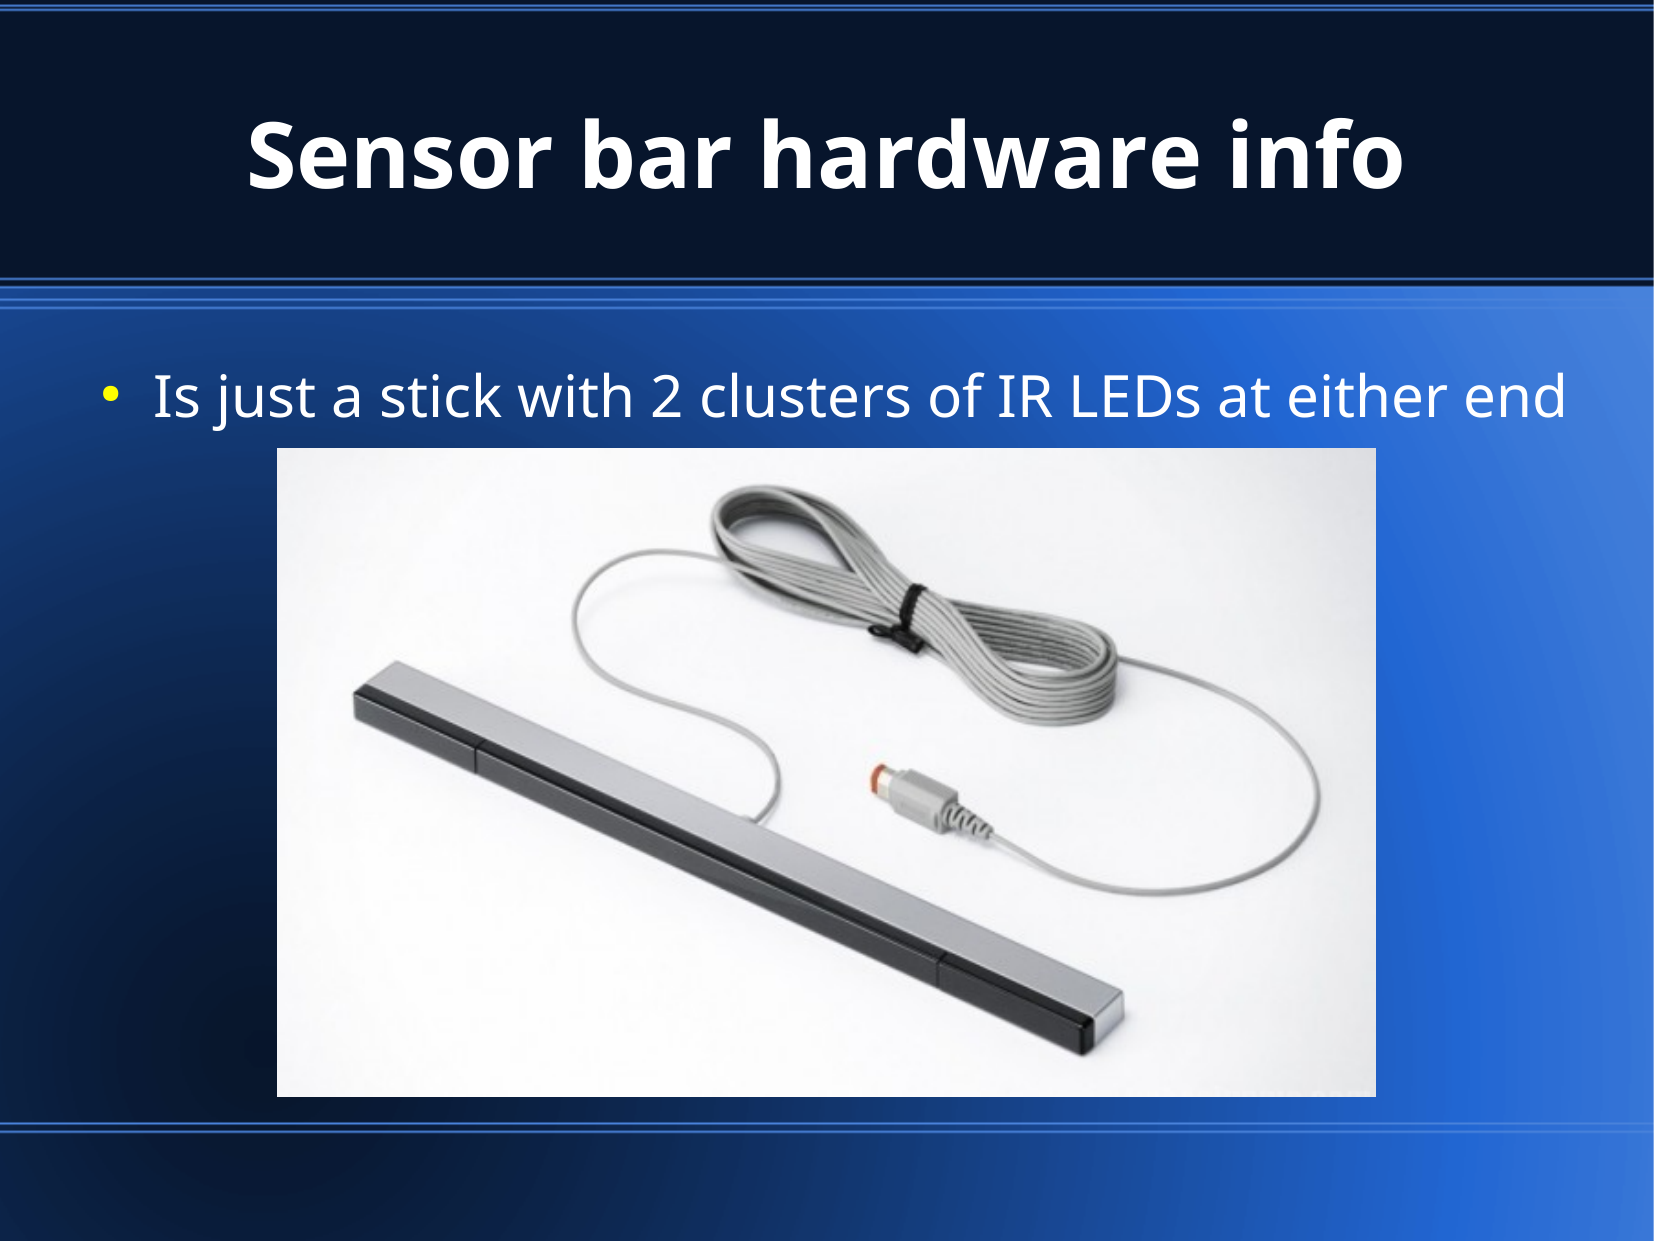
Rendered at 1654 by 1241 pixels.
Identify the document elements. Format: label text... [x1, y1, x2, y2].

title Sensor bar hardware info [82, 49, 1571, 257]
picture [0, 0, 1654, 1241]
list Is just a stick with 2 clusters of IR LEDs at either end [82, 355, 1571, 1174]
